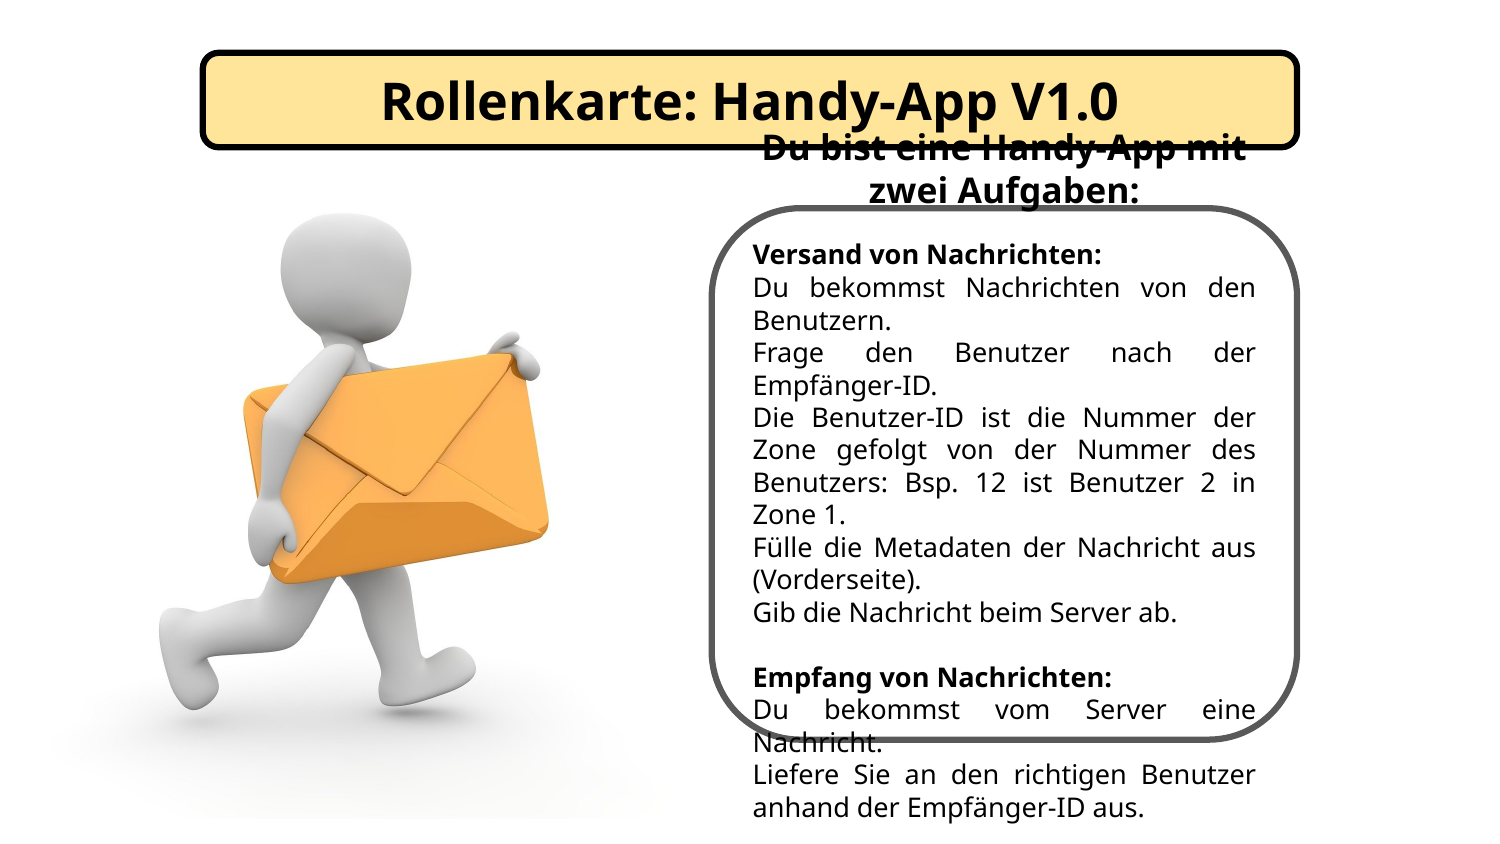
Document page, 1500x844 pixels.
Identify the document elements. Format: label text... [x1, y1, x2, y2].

picture [24, 172, 672, 819]
text_box Du bist eine Handy-App mit zwei Aufgaben: Versand von Nachrichten: Du bekommst Nachrichten von den Benutzern. Frage den Benutzer nach der Empfänger-ID. Die Benutzer-ID ist die Nummer der Zone gefolgt von der Nummer des Benutzers: Bsp. 12 ist Benutzer 2 in Zone 1. Fülle die Metadaten der Nachricht aus (Vorderseite). Gib die Nachricht beim Server ab. Empfang von Nachrichten: Du bekommst vom Server eine Nachricht. Liefere Sie an den richtigen Benutzer anhand der Empfänger-ID aus. [711, 208, 1298, 740]
text_box Rollenkarte: Handy-App V1.0 [202, 52, 1298, 148]
